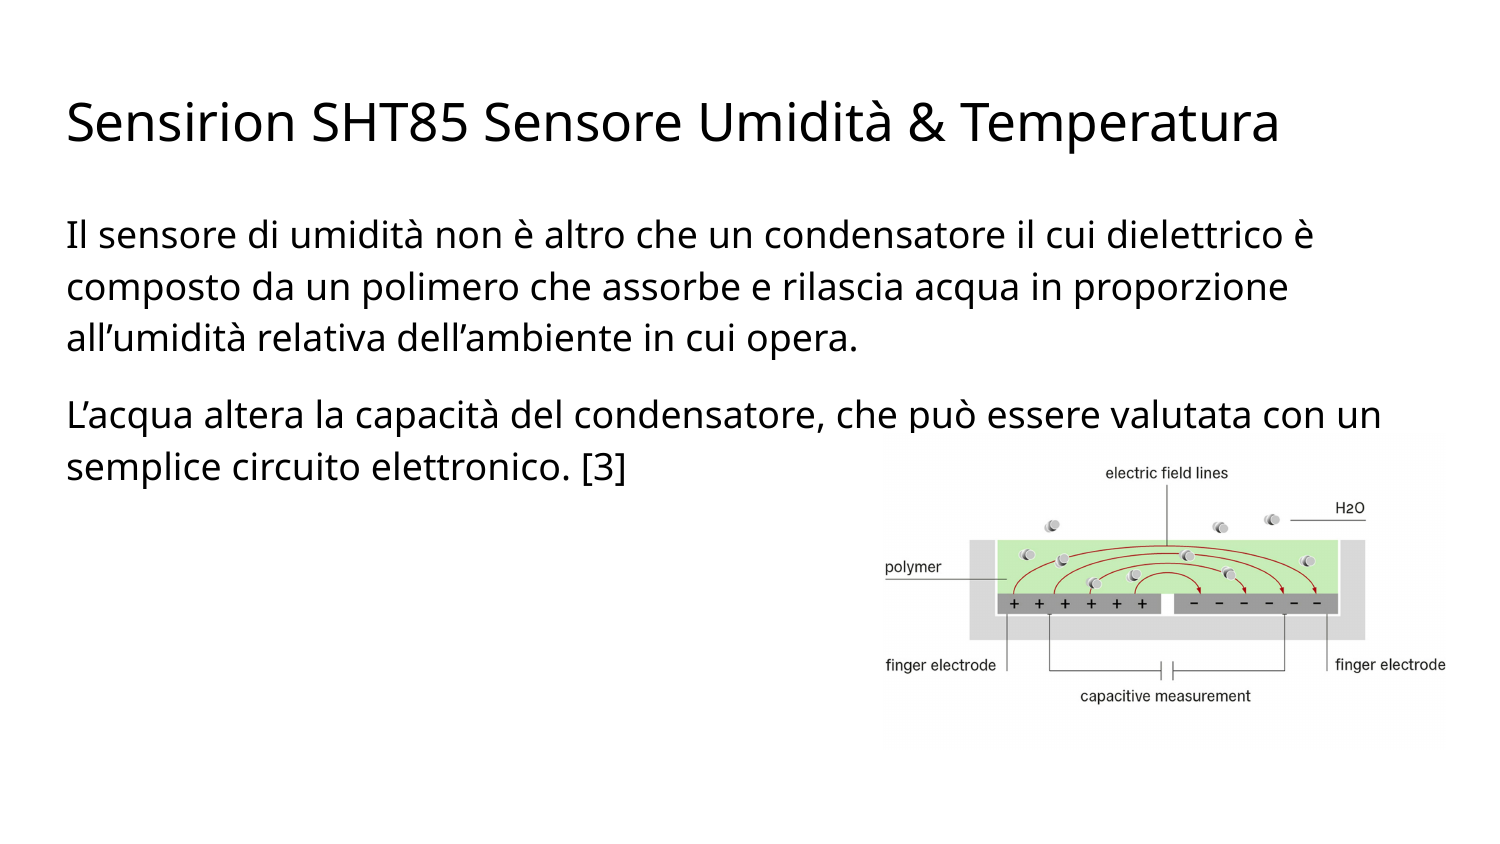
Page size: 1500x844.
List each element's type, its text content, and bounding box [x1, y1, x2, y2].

picture [883, 433, 1446, 750]
list Il sensore di umidità non è altro che un condensatore il cui dielettrico è composto da un polimero che assorbe e rilascia acqua in proporzione all’umidità relativa dell’ambiente in cui opera. L’acqua altera la capacità del condensatore, che può essere valutata con un semplice circuito elettronico. [3] [51, 189, 1449, 750]
title Sensirion SHT85 Sensore Umidità & Temperatura [51, 72, 1449, 167]
